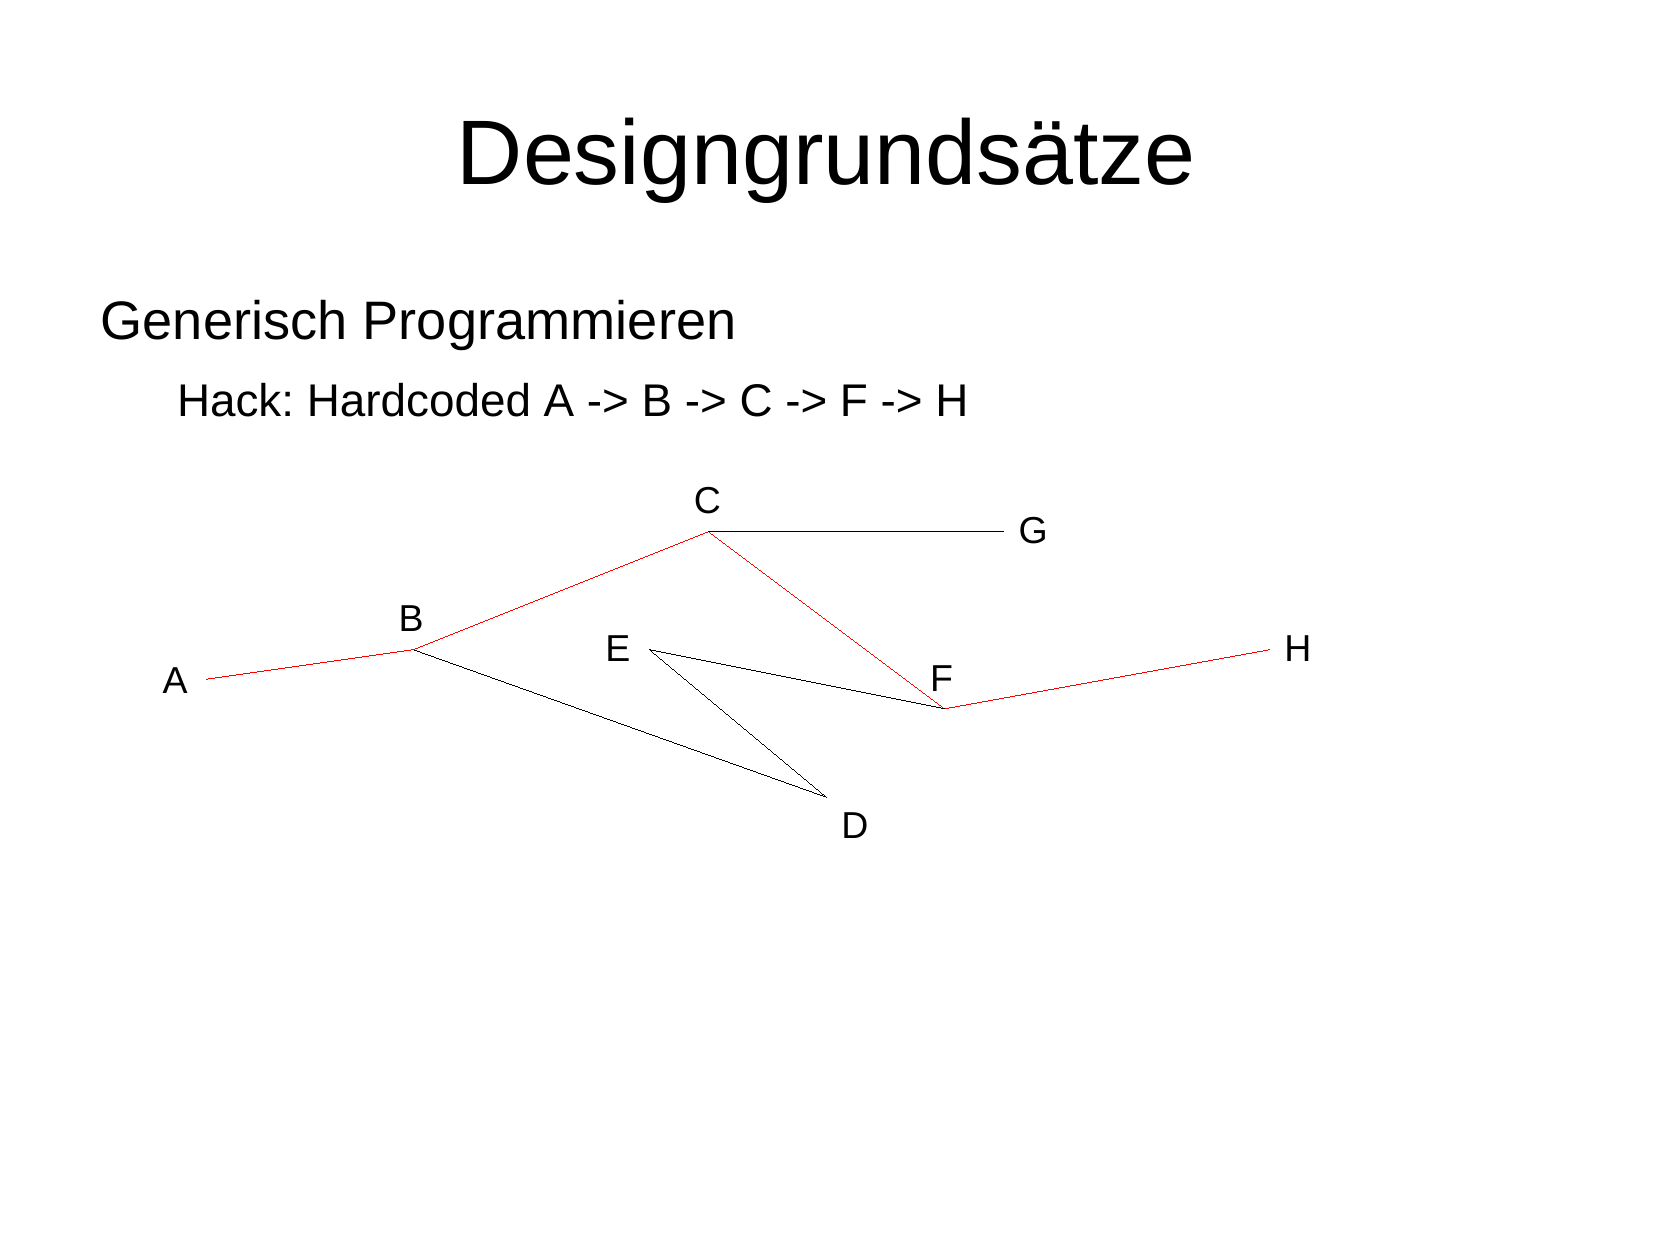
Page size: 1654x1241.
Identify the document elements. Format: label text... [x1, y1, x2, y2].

text_box F [915, 649, 968, 707]
text_box A [147, 651, 203, 709]
text_box E [590, 620, 646, 677]
text_box D [826, 797, 884, 855]
text_box C [679, 472, 736, 530]
text_box G [1003, 501, 1063, 559]
list Generisch Programmieren Hack: Hardcoded A -> B -> C -> F -> H [82, 290, 1571, 1094]
text_box B [383, 590, 439, 648]
text_box H [1269, 620, 1327, 677]
title Designgrundsätze [82, 56, 1571, 250]
